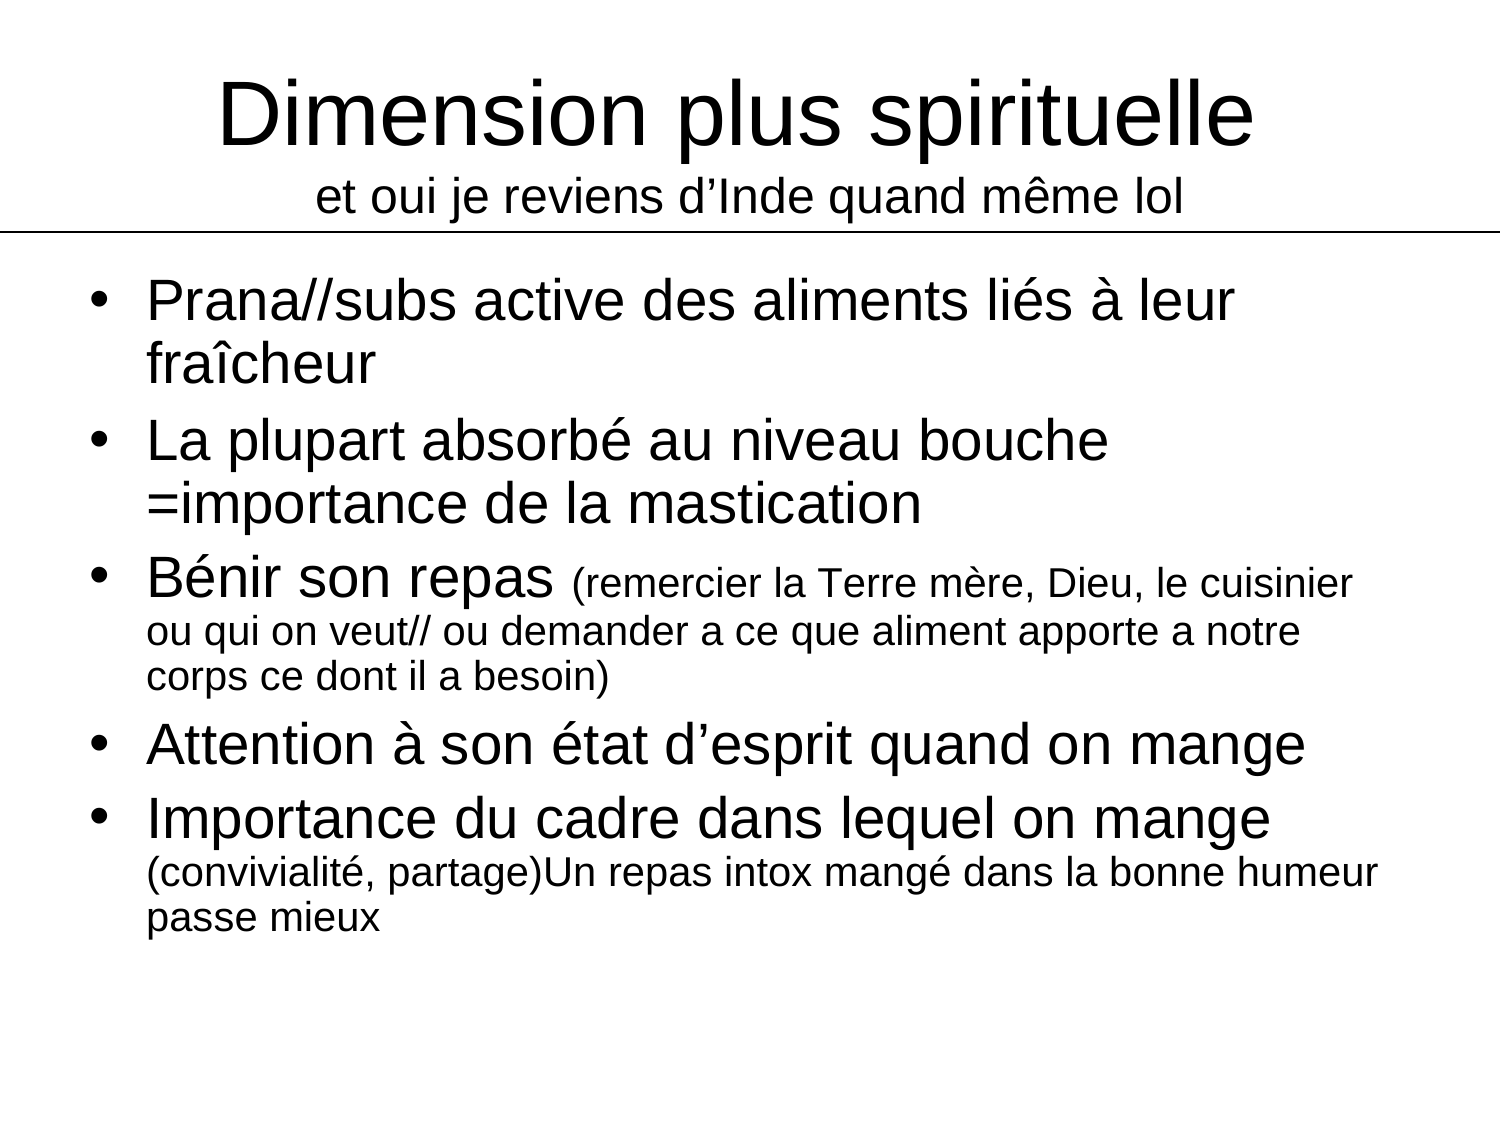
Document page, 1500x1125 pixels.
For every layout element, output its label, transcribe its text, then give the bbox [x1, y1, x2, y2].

title Dimension plus spirituelle et oui je reviens d’Inde quand même lol [75, 45, 1426, 231]
list Prana//subs active des aliments liés à leur fraîcheur La plupart absorbé au niveau bouche =importance de la mastication Bénir son repas (remercier la Terre mère, Dieu, le cuisinier ou qui on veut// ou demander a ce que aliment apporte a notre corps ce dont il a besoin) Attention à son état d’esprit quand on mange Importance du cadre dans lequel on mange (convivialité, partage)Un repas intox mangé dans la bonne humeur passe mieux [75, 262, 1426, 1005]
